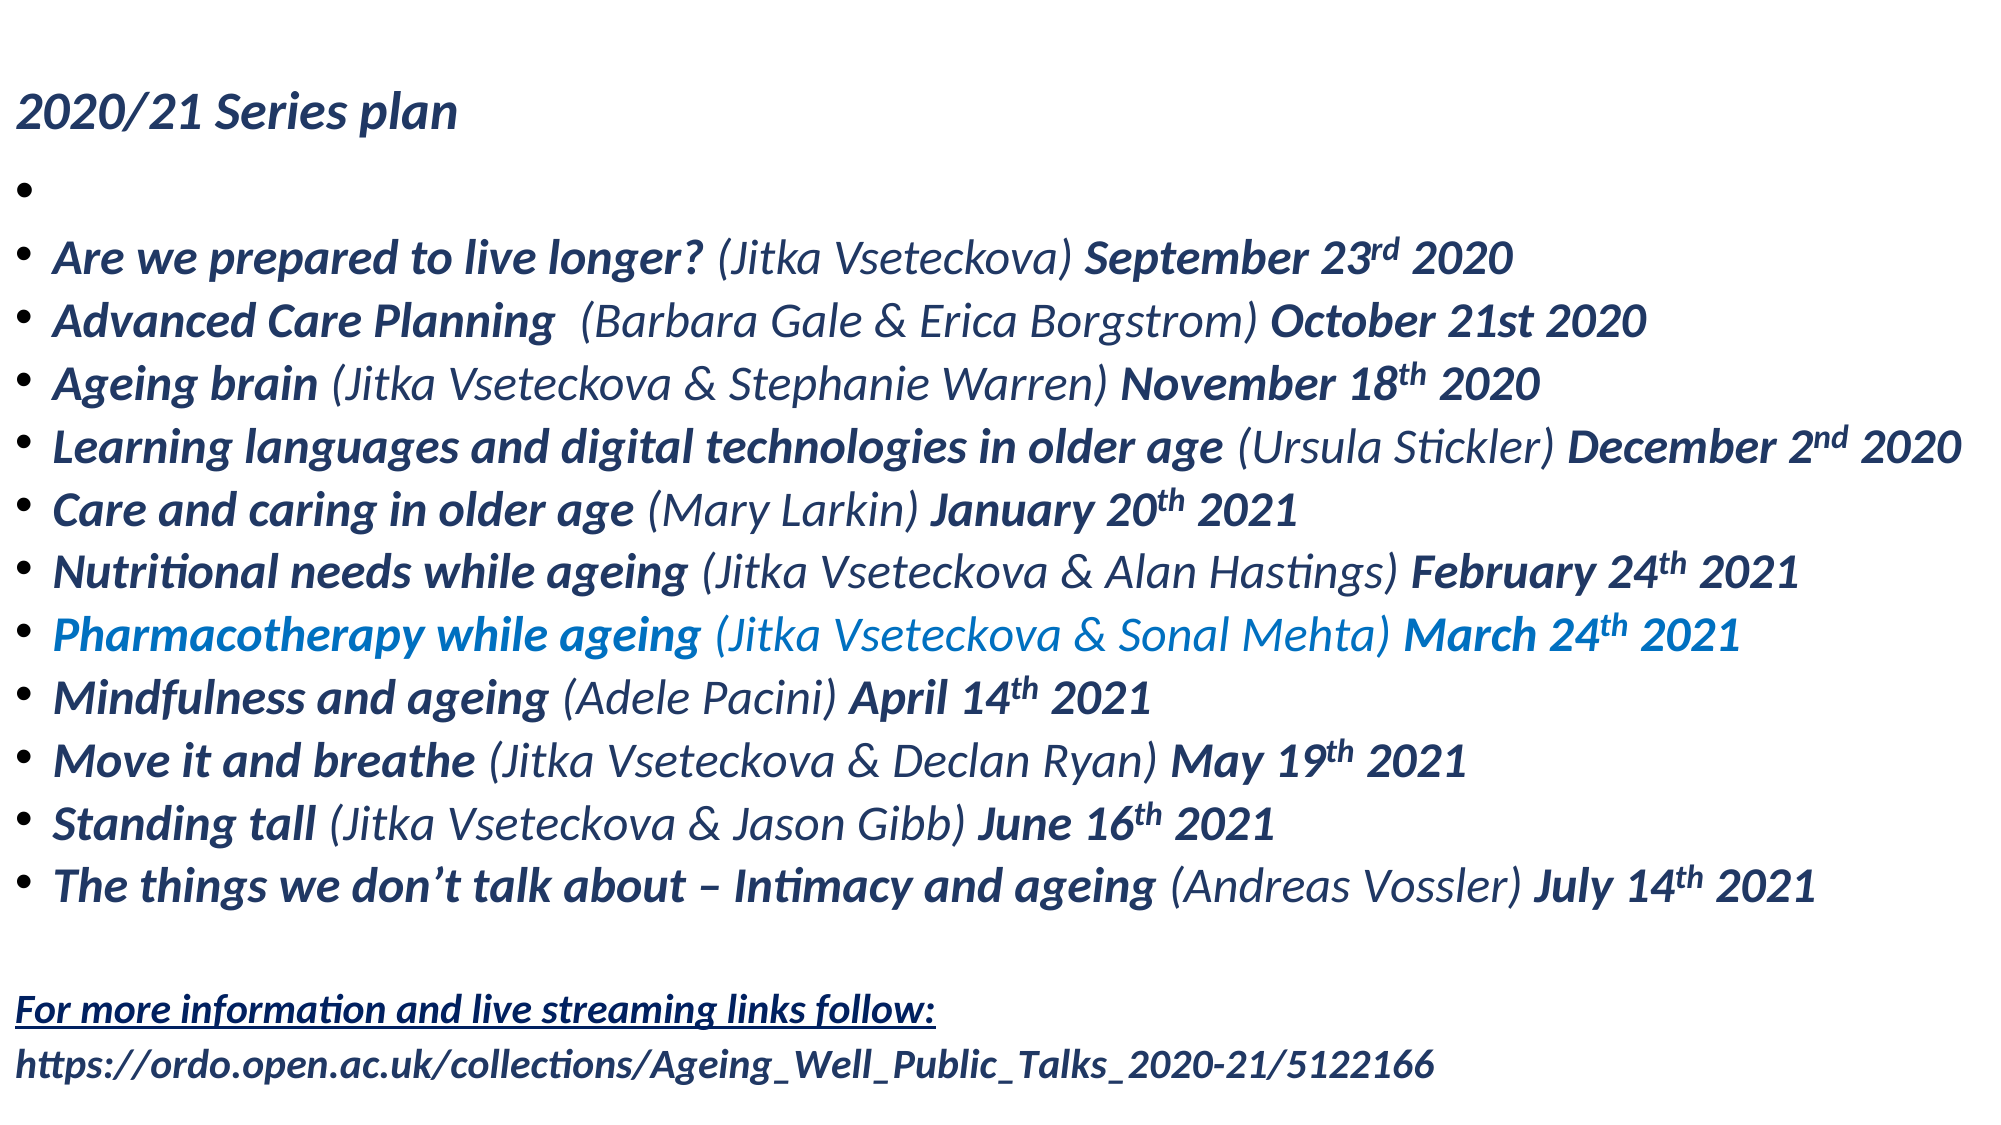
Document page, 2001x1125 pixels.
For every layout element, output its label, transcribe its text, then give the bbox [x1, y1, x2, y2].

list 2020/21 Series plan Are we prepared to live longer? (Jitka Vseteckova) September 23rd 2020 Advanced Care Planning (Barbara Gale & Erica Borgstrom) October 21st 2020 Ageing brain (Jitka Vseteckova & Stephanie Warren) November 18th 2020 Learning languages and digital technologies in older age (Ursula Stickler) December 2nd 2020 Care and caring in older age (Mary Larkin) January 20th 2021 Nutritional needs while ageing (Jitka Vseteckova & Alan Hastings) February 24th 2021 Pharmacotherapy while ageing (Jitka Vseteckova & Sonal Mehta) March 24th 2021 Mindfulness and ageing (Adele Pacini) April 14th 2021 Move it and breathe (Jitka Vseteckova & Declan Ryan) May 19th 2021 Standing tall (Jitka Vseteckova & Jason Gibb) June 16th 2021 The things we don’t talk about – Intimacy and ageing (Andreas Vossler) July 14th 2021 For more information and live streaming links follow: https://ordo.open.ac.uk/collections/Ageing_Well_Public_Talks_2020-21/5122166 [0, 0, 2000, 1125]
